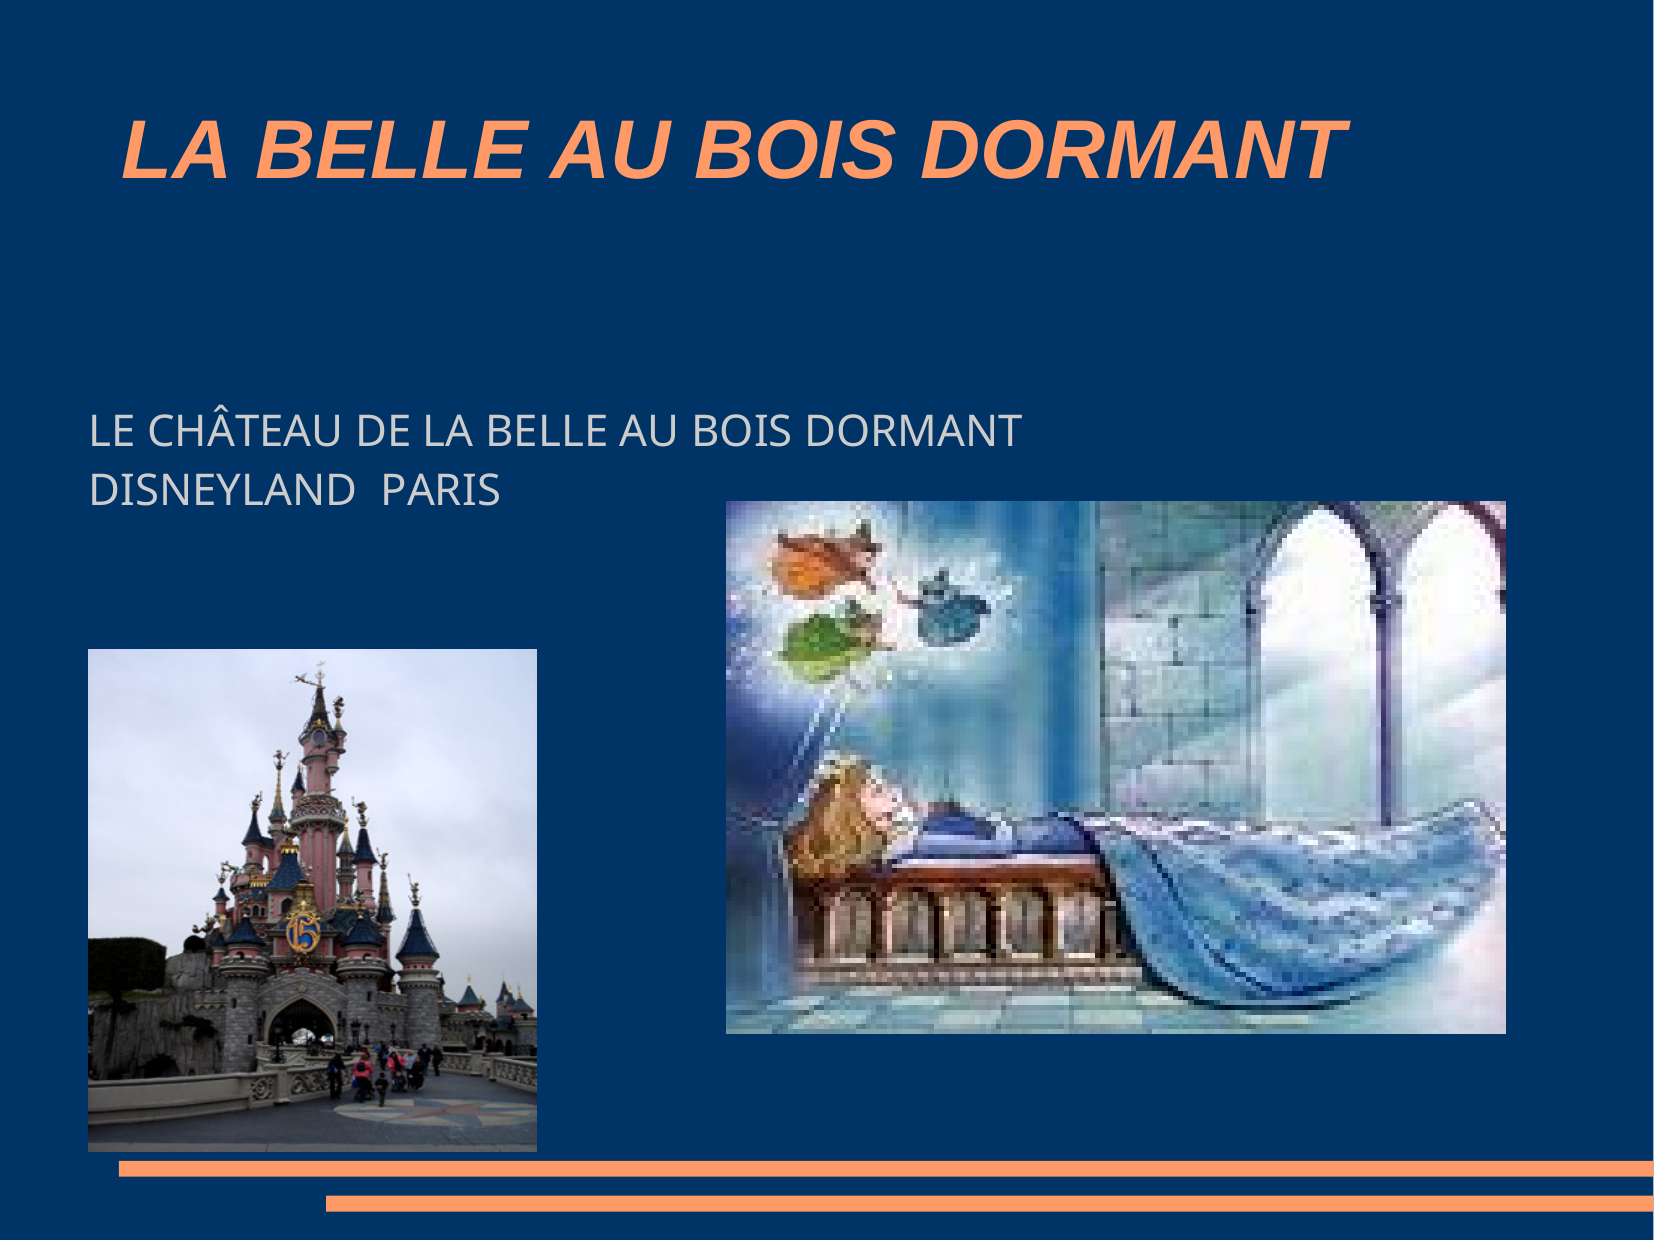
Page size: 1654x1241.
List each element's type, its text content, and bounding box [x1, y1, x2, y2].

picture [726, 501, 1506, 1034]
subtitle LE CHÂTEAU DE LA BELLE AU BOIS DORMANT DISNEYLAND PARIS [88, 61, 1528, 857]
picture [88, 649, 537, 1152]
title LA BELLE AU BOIS DORMANT [121, 53, 1534, 246]
